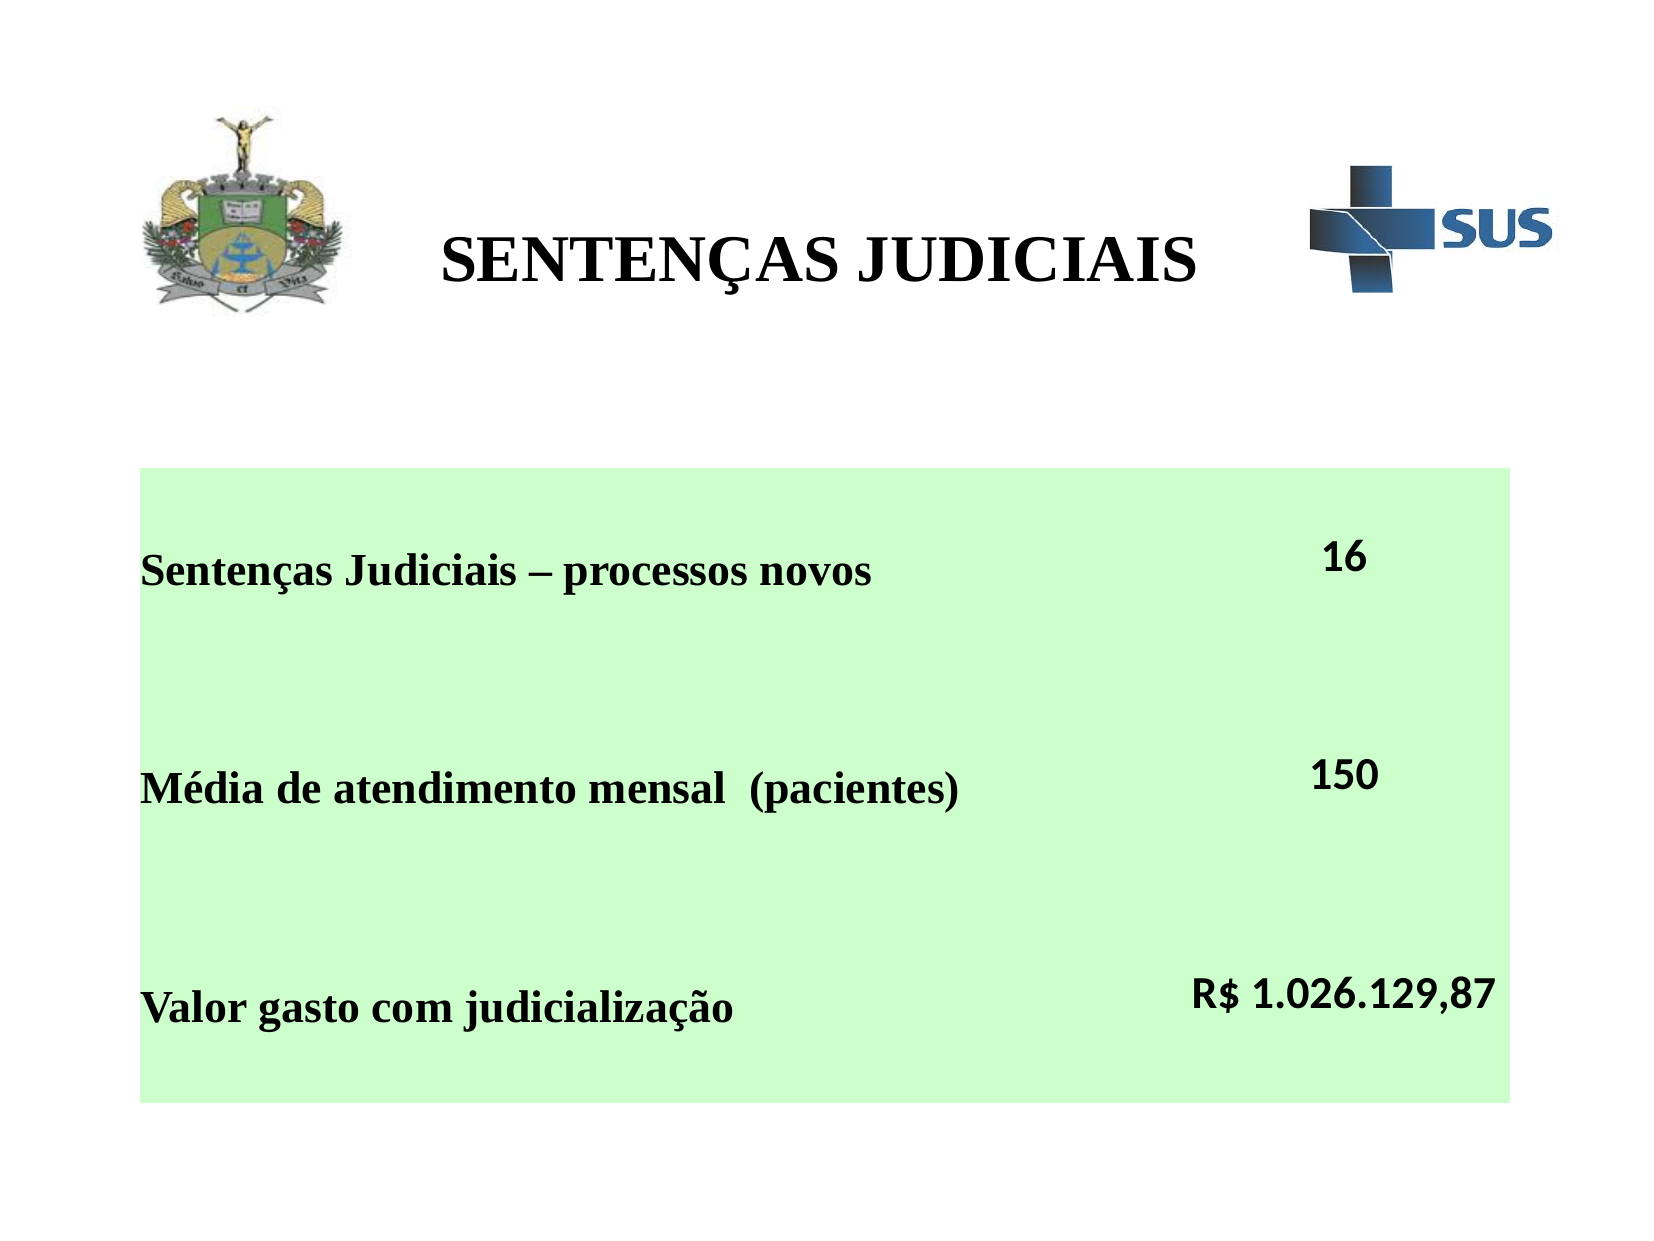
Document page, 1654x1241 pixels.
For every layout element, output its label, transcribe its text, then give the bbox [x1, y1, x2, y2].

table_cell R$ 1.026.129,87 [1178, 906, 1510, 1103]
picture [129, 106, 355, 331]
table_cell 150 [1178, 687, 1510, 906]
picture [1309, 165, 1560, 293]
table_header 16 [1178, 468, 1510, 687]
table_cell Média de atendimento mensal (pacientes) [140, 687, 1178, 906]
table_cell Valor gasto com judicialização [140, 906, 1178, 1103]
text_box SENTENÇAS JUDICIAIS [425, 177, 1241, 284]
table_header Sentenças Judiciais – processos novos [140, 468, 1178, 687]
